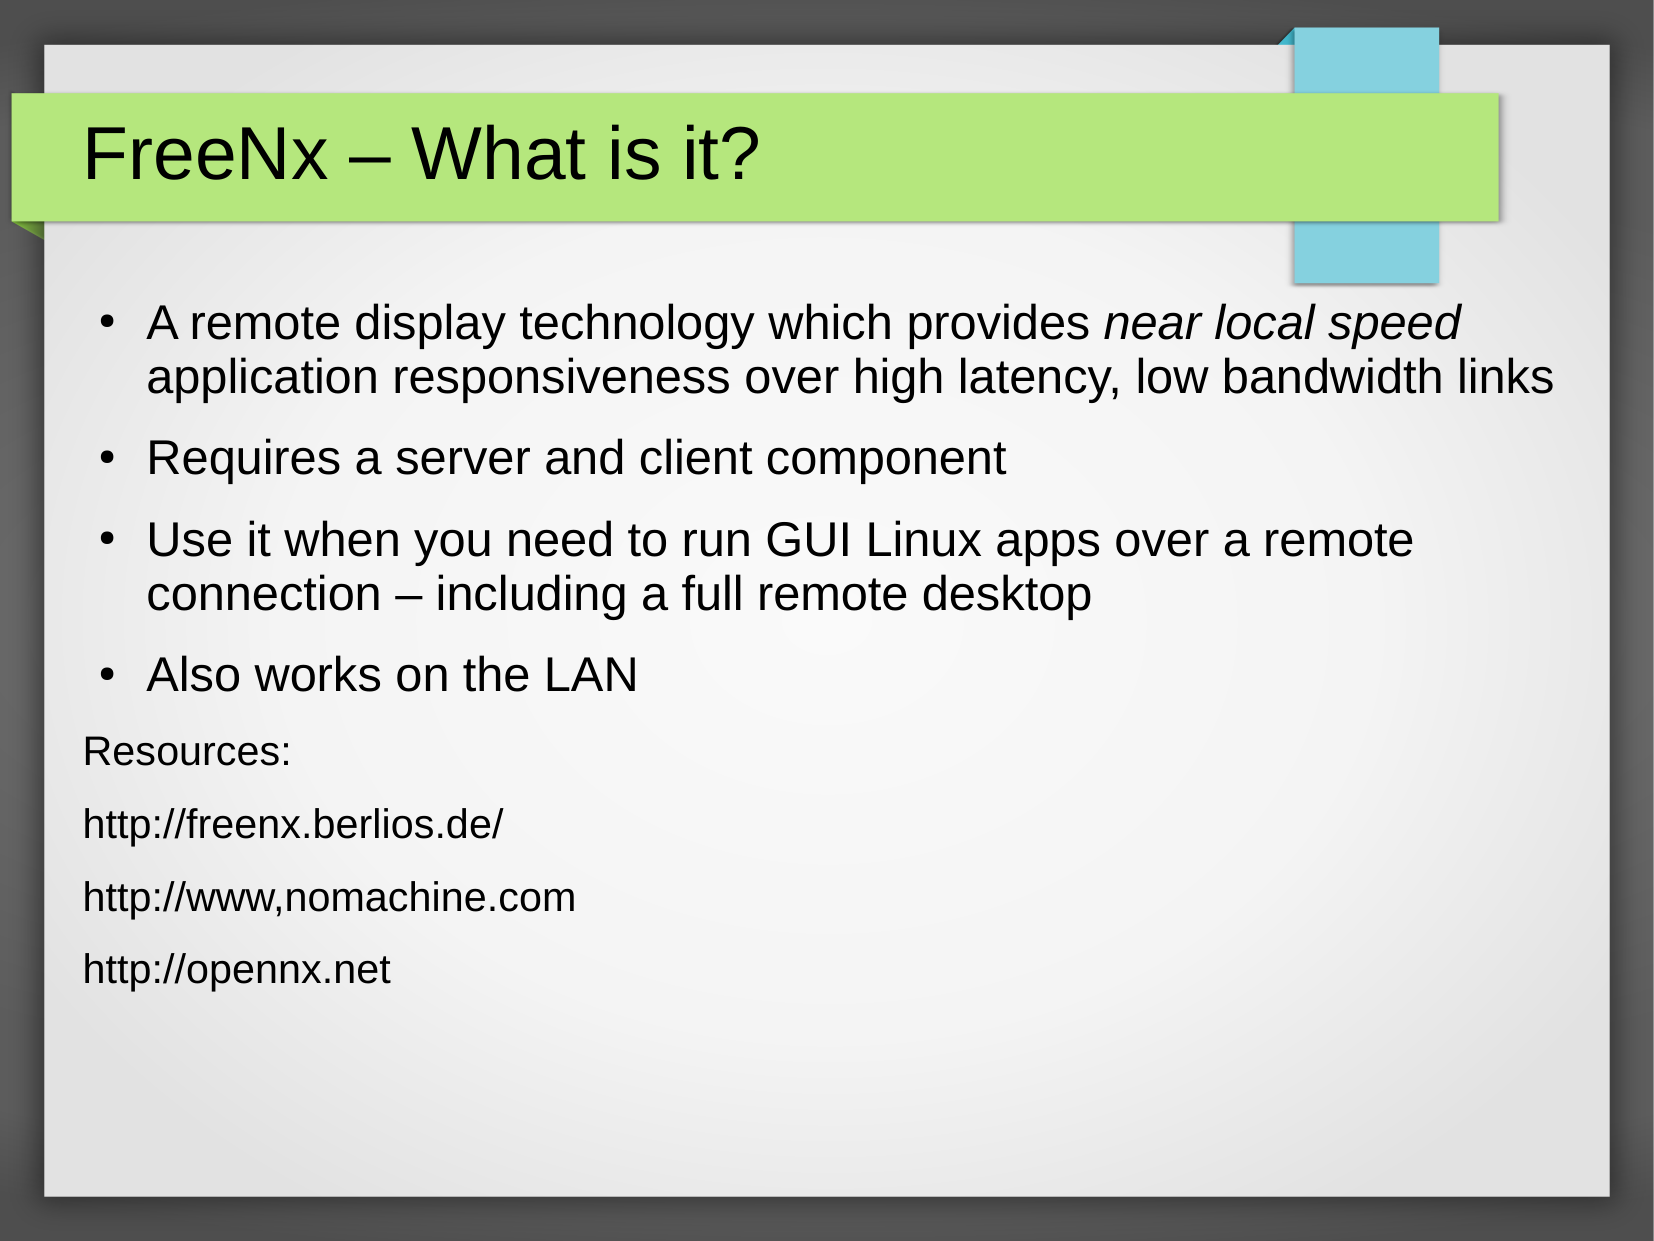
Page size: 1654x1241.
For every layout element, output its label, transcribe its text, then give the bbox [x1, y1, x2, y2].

list A remote display technology which provides near local speed application responsiveness over high latency, low bandwidth links Requires a server and client component Use it when you need to run GUI Linux apps over a remote connection – including a full remote desktop Also works on the LAN Resources: http://freenx.berlios.de/ http://www,nomachine.com http://opennx.net [82, 295, 1571, 1015]
picture [0, 0, 1654, 1241]
title FreeNx – What is it? [82, 94, 1264, 213]
